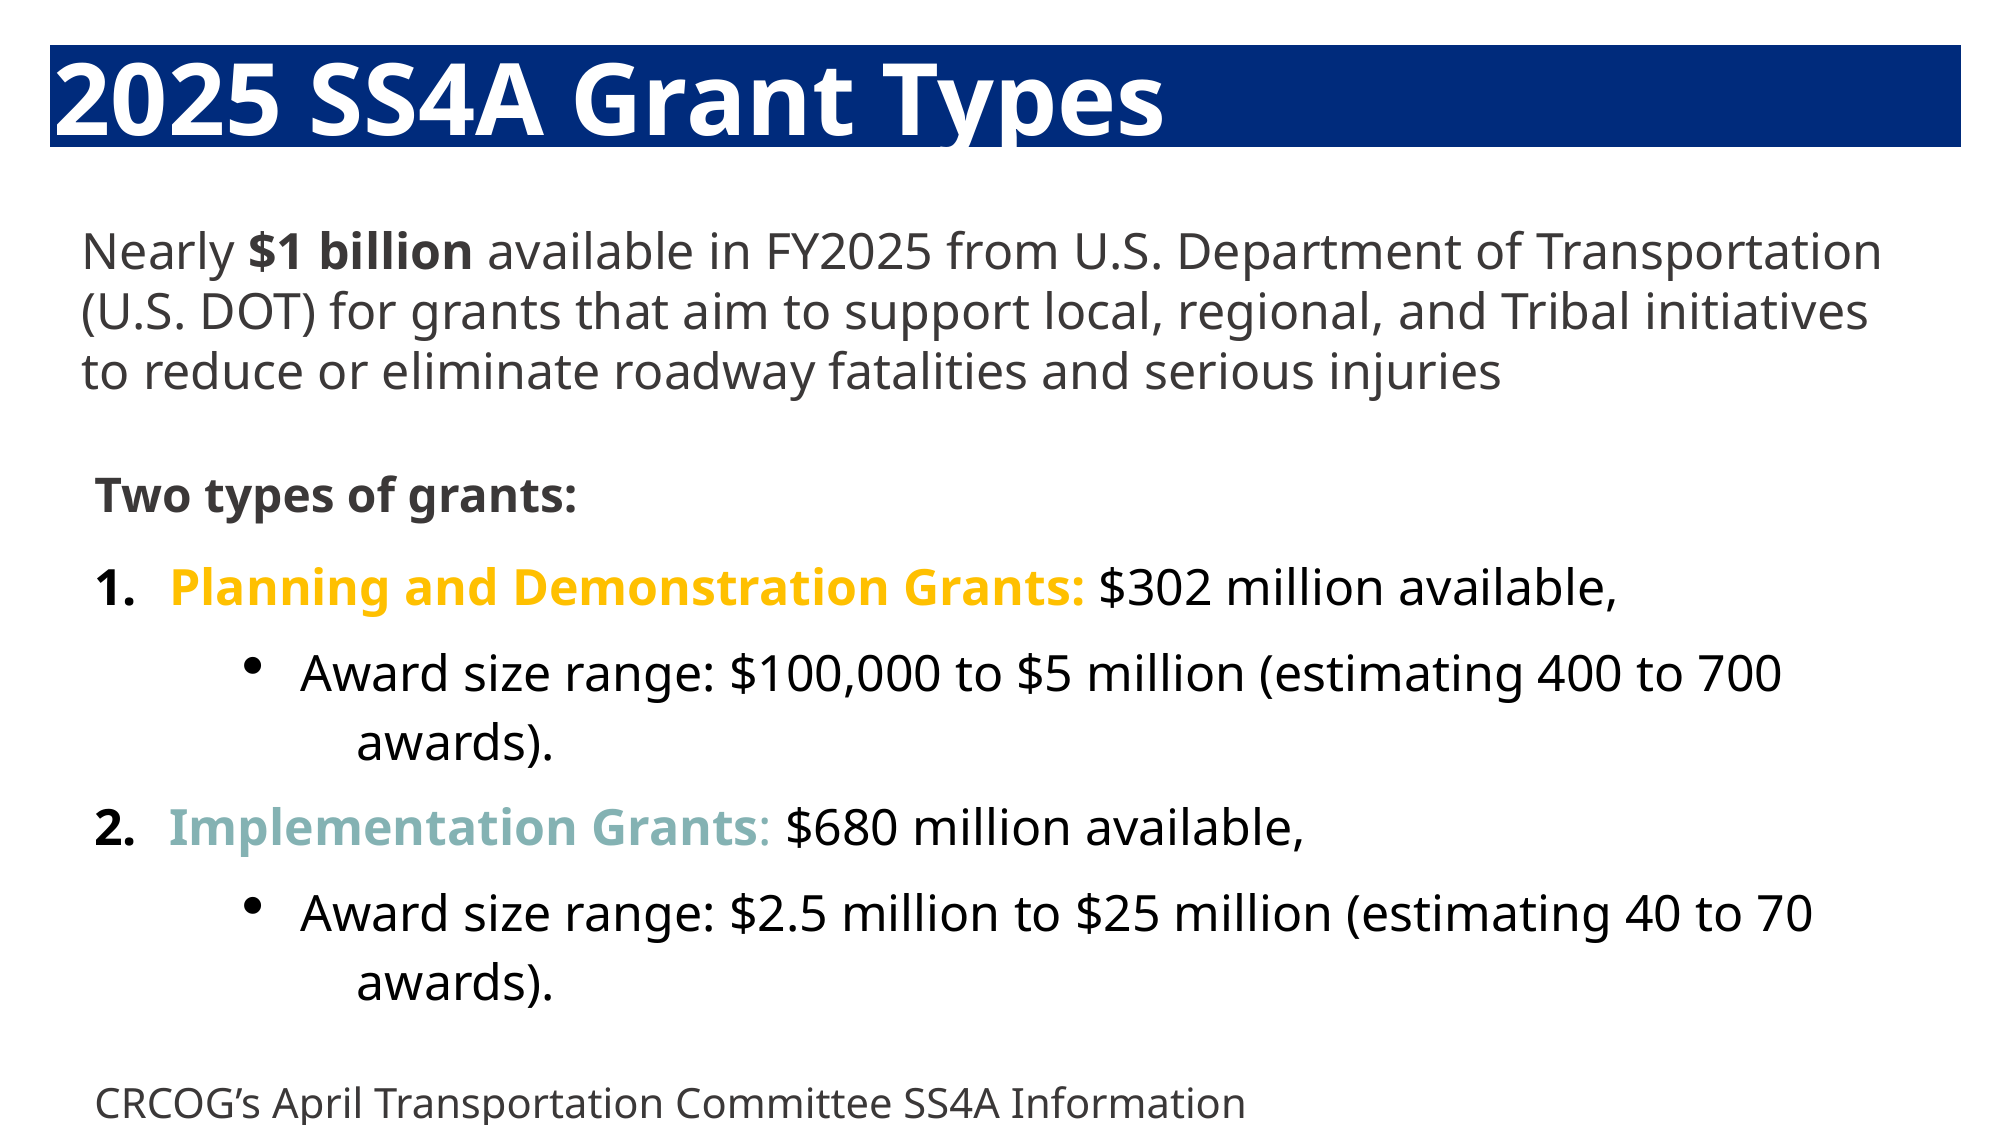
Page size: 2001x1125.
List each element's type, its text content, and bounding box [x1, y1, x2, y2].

text_box Two types of grants: Planning and Demonstration Grants: $302 million available, Award size range: $100,000 to $5 million (estimating 400 to 700 awards). Implementation Grants: $680 million available, Award size range: $2.5 million to $25 million (estimating 40 to 70 awards). CRCOG’s April Transportation Committee SS4A Information U.S. DOT’s SS4A Webpage [79, 456, 1921, 1104]
text_box [1909, 45, 1961, 147]
text_box 2025 SS4A Grant Types [38, 27, 1909, 164]
text_box Nearly $1 billion available in FY2025 from U.S. Department of Transportation (U.S. DOT) for grants that aim to support local, regional, and Tribal initiatives to reduce or eliminate roadway fatalities and serious injuries [66, 211, 1909, 409]
